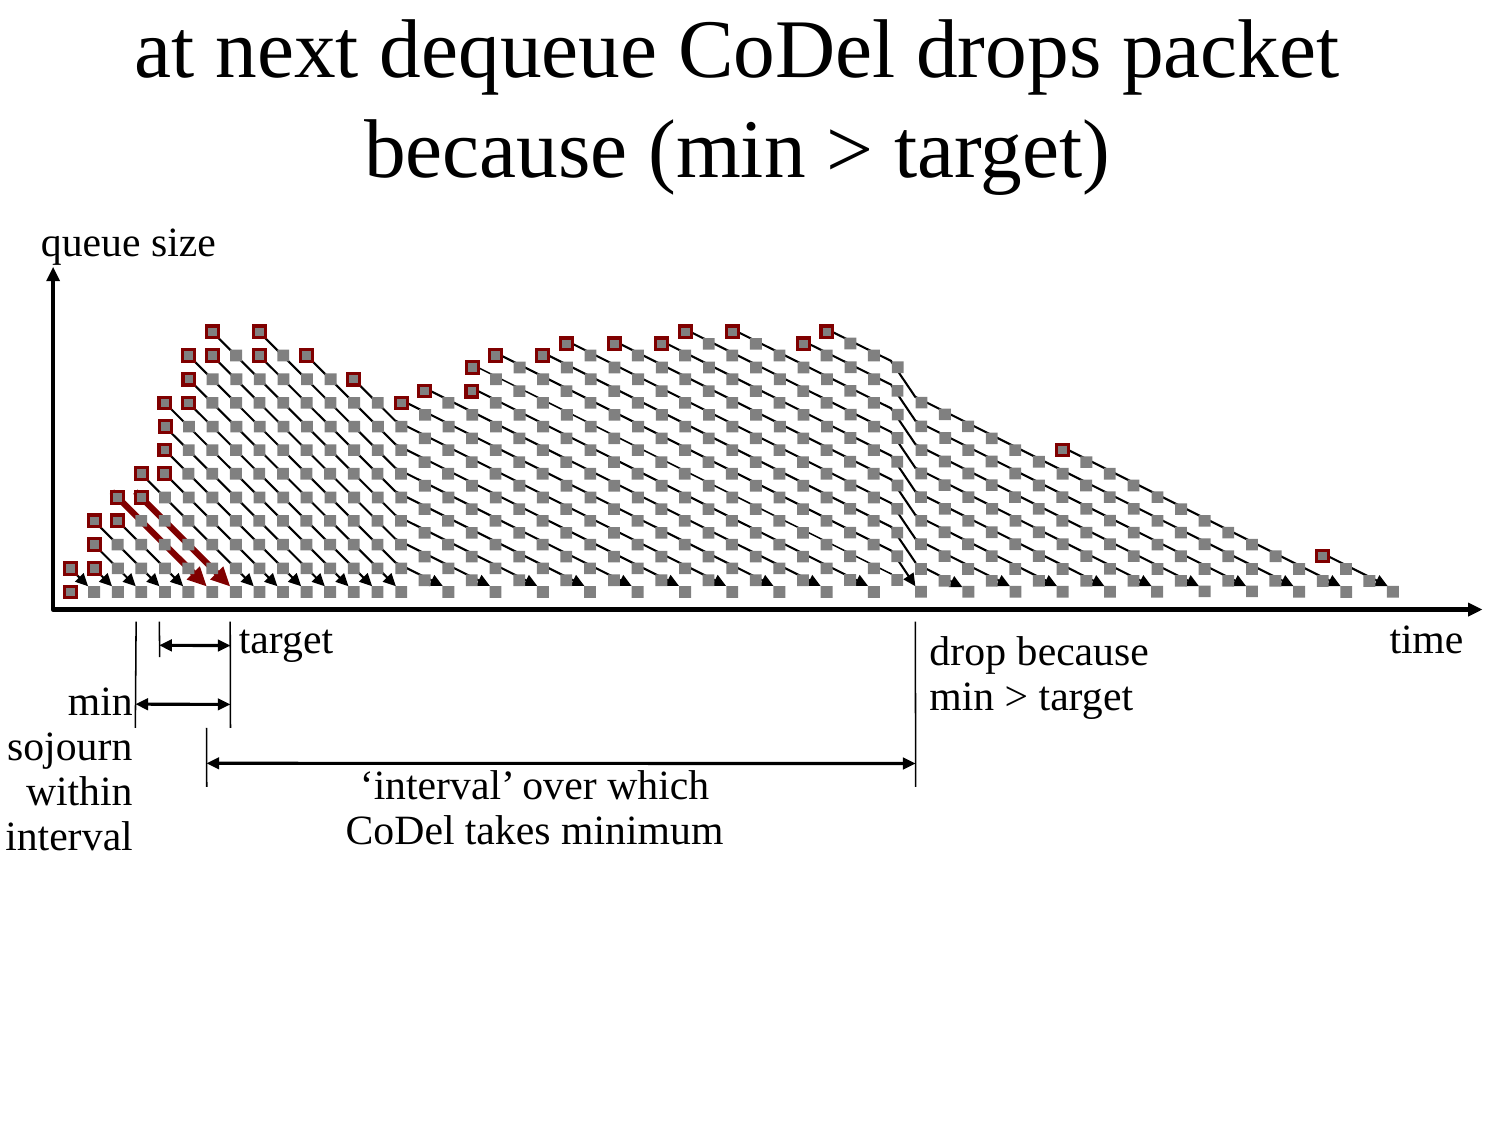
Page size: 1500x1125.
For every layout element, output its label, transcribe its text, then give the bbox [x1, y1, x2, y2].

text_box [465, 527, 478, 539]
text_box [1032, 575, 1045, 587]
text_box [277, 515, 289, 527]
text_box [608, 361, 621, 374]
text_box [490, 420, 502, 433]
text_box [301, 373, 313, 386]
text_box [395, 420, 408, 433]
text_box [773, 562, 786, 575]
text_box [277, 586, 289, 598]
text_box [891, 574, 904, 586]
text_box [513, 385, 526, 397]
text_box at next dequeue CoDel drops packet because (min > target) [100, 0, 1376, 188]
text_box [1056, 538, 1069, 551]
text_box [749, 479, 762, 492]
text_box [867, 586, 880, 598]
text_box [867, 444, 880, 456]
text_box [985, 575, 998, 587]
text_box [1056, 491, 1069, 503]
text_box [347, 562, 360, 575]
text_box [749, 432, 762, 445]
text_box [348, 397, 361, 409]
text_box [465, 574, 478, 587]
text_box [1222, 550, 1235, 563]
text_box [915, 396, 928, 409]
text_box [536, 467, 549, 480]
text_box [891, 550, 904, 563]
text_box [773, 444, 786, 456]
text_box [324, 491, 337, 504]
text_box [867, 467, 880, 480]
text_box [632, 420, 645, 433]
text_box [725, 538, 738, 551]
text_box [230, 420, 243, 433]
text_box [797, 432, 810, 445]
text_box [679, 444, 692, 456]
text_box [702, 574, 715, 587]
text_box [1056, 515, 1069, 527]
text_box [608, 574, 620, 587]
text_box [1056, 467, 1069, 480]
text_box [560, 361, 573, 374]
text_box [182, 397, 195, 409]
text_box [277, 420, 290, 433]
text_box [1009, 585, 1022, 598]
text_box [253, 586, 266, 598]
text_box [418, 456, 431, 468]
text_box [655, 479, 668, 492]
text_box [749, 456, 762, 468]
text_box [797, 550, 809, 563]
text_box [703, 409, 715, 421]
text_box [560, 550, 573, 563]
text_box [253, 467, 266, 480]
text_box [631, 515, 644, 527]
text_box [206, 538, 219, 551]
text_box [655, 385, 668, 397]
text_box [536, 538, 549, 551]
text_box [88, 586, 101, 598]
text_box [277, 467, 289, 480]
text_box [395, 562, 408, 575]
text_box [915, 420, 928, 433]
text_box [1104, 514, 1116, 527]
text_box [726, 373, 739, 386]
text_box [419, 409, 432, 421]
text_box [962, 563, 975, 575]
text_box [1386, 585, 1399, 598]
text_box [844, 432, 857, 444]
text_box [938, 575, 951, 587]
text_box [418, 385, 431, 397]
text_box [1293, 585, 1306, 598]
text_box [111, 586, 124, 598]
text_box [371, 586, 384, 598]
text_box [490, 373, 502, 386]
text_box [371, 515, 384, 527]
text_box [253, 444, 266, 456]
text_box [347, 515, 360, 527]
text_box [347, 538, 360, 551]
text_box [1009, 538, 1022, 551]
text_box [1009, 444, 1022, 456]
text_box [725, 515, 738, 527]
text_box [820, 562, 833, 575]
text_box [536, 562, 549, 575]
text_box [1032, 526, 1045, 539]
text_box [230, 397, 243, 409]
text_box [1151, 538, 1164, 551]
text_box [797, 385, 810, 397]
text_box [631, 349, 644, 362]
text_box [867, 349, 880, 362]
text_box [159, 444, 171, 456]
text_box [182, 349, 195, 362]
text_box [797, 479, 810, 492]
text_box [703, 361, 715, 374]
text_box [277, 562, 289, 575]
text_box [867, 562, 880, 575]
text_box [1056, 444, 1069, 456]
text_box [679, 349, 692, 362]
text_box [229, 562, 242, 575]
text_box [632, 373, 645, 386]
text_box [537, 373, 550, 386]
text_box [371, 467, 384, 480]
text_box [465, 550, 478, 563]
text_box [395, 586, 408, 598]
text_box [442, 420, 455, 433]
text_box [797, 409, 810, 421]
text_box [962, 444, 975, 456]
text_box [749, 550, 762, 563]
text_box [773, 586, 786, 598]
text_box [513, 479, 526, 492]
text_box [466, 432, 478, 445]
text_box [820, 349, 833, 362]
text_box [206, 373, 219, 386]
text_box [679, 586, 692, 598]
text_box [915, 563, 927, 575]
text_box [867, 491, 880, 504]
text_box [631, 444, 644, 456]
text_box [678, 538, 691, 551]
text_box [371, 562, 384, 575]
text_box [702, 432, 715, 445]
text_box [584, 373, 597, 386]
text_box [608, 456, 620, 468]
text_box [418, 503, 431, 515]
text_box [536, 397, 549, 409]
text_box [938, 526, 951, 539]
text_box [891, 479, 904, 492]
text_box [679, 491, 692, 504]
text_box [655, 361, 668, 374]
text_box [1363, 575, 1376, 587]
text_box [962, 515, 975, 527]
text_box [773, 538, 786, 551]
text_box [395, 444, 408, 456]
text_box [466, 361, 479, 374]
text_box [1222, 575, 1235, 587]
text_box [1103, 491, 1116, 503]
text_box [844, 574, 857, 586]
text_box [868, 373, 881, 386]
text_box [985, 432, 998, 445]
text_box [1080, 550, 1093, 562]
text_box [348, 444, 361, 456]
text_box [985, 550, 998, 562]
text_box [560, 385, 573, 397]
text_box [182, 562, 195, 575]
text_box [584, 467, 597, 480]
text_box [513, 361, 526, 374]
text_box [489, 491, 502, 504]
text_box [206, 349, 219, 362]
text_box [1198, 515, 1211, 527]
text_box [466, 479, 478, 492]
text_box [891, 503, 904, 515]
text_box [1009, 491, 1021, 503]
text_box [513, 409, 526, 421]
text_box [773, 420, 786, 433]
text_box [206, 467, 219, 480]
text_box [206, 397, 219, 409]
text_box [489, 467, 502, 480]
text_box [986, 503, 999, 515]
text_box [253, 349, 266, 362]
text_box [915, 444, 928, 456]
text_box [560, 574, 573, 587]
text_box [985, 479, 998, 491]
text_box [229, 586, 242, 598]
text_box [915, 538, 927, 551]
text_box [1316, 550, 1329, 562]
text_box [1246, 538, 1258, 551]
text_box target [224, 609, 348, 671]
text_box [844, 408, 857, 421]
text_box [1151, 515, 1164, 527]
text_box [725, 467, 738, 480]
text_box [442, 397, 455, 409]
text_box [655, 503, 668, 515]
text_box [655, 456, 668, 468]
text_box [608, 479, 621, 492]
text_box [844, 479, 857, 492]
text_box [206, 420, 219, 433]
text_box [489, 586, 502, 598]
text_box [206, 491, 219, 504]
text_box [608, 385, 621, 397]
text_box [726, 326, 739, 338]
text_box [608, 503, 620, 515]
text_box [418, 432, 431, 445]
text_box [867, 515, 880, 527]
text_box [560, 409, 573, 421]
text_box [513, 574, 526, 587]
text_box [844, 455, 857, 468]
text_box [821, 373, 833, 386]
text_box [773, 397, 786, 409]
text_box [159, 397, 171, 409]
text_box [844, 550, 857, 563]
text_box [702, 527, 715, 539]
text_box [820, 444, 833, 456]
text_box [442, 444, 455, 456]
text_box [608, 338, 621, 350]
text_box [135, 562, 148, 575]
text_box [277, 349, 290, 362]
text_box [347, 467, 360, 480]
text_box [1127, 503, 1140, 515]
text_box [820, 515, 833, 527]
text_box [1032, 479, 1045, 492]
text_box [489, 515, 502, 527]
text_box [891, 526, 904, 539]
text_box [938, 408, 951, 421]
text_box [324, 420, 337, 433]
text_box [631, 491, 644, 504]
text_box [1127, 550, 1140, 562]
text_box [726, 349, 739, 362]
text_box [277, 444, 290, 456]
text_box [631, 538, 644, 551]
text_box [230, 444, 243, 456]
text_box [1103, 467, 1116, 480]
text_box [560, 479, 573, 492]
text_box [749, 527, 762, 539]
text_box [584, 491, 597, 504]
text_box [938, 550, 951, 562]
text_box [88, 538, 101, 551]
text_box [655, 550, 668, 563]
text_box [1222, 526, 1235, 539]
text_box [702, 456, 715, 468]
text_box [371, 397, 384, 409]
text_box [1175, 503, 1188, 515]
text_box [253, 562, 266, 575]
text_box [158, 515, 171, 527]
text_box [631, 467, 644, 480]
text_box [1316, 575, 1329, 587]
text_box [206, 586, 219, 598]
text_box [324, 538, 337, 551]
text_box [300, 349, 313, 362]
text_box [277, 373, 290, 386]
text_box [513, 550, 526, 563]
text_box [702, 338, 715, 350]
text_box [749, 385, 762, 397]
text_box [513, 456, 526, 468]
text_box [1104, 585, 1116, 598]
text_box [584, 586, 596, 598]
text_box [844, 503, 857, 515]
text_box [750, 409, 763, 421]
text_box [584, 515, 597, 527]
text_box [891, 432, 904, 444]
text_box [442, 515, 455, 527]
text_box [560, 503, 573, 515]
text_box [300, 491, 313, 504]
text_box [135, 515, 148, 527]
text_box [277, 491, 290, 504]
text_box [348, 420, 361, 433]
text_box [159, 491, 171, 504]
text_box [301, 420, 313, 433]
text_box [536, 515, 549, 527]
text_box [395, 491, 408, 504]
text_box [347, 373, 360, 386]
text_box [631, 586, 644, 598]
text_box [821, 420, 833, 433]
text_box [726, 397, 739, 409]
text_box [300, 538, 313, 551]
text_box [206, 444, 219, 456]
text_box [844, 526, 857, 539]
text_box [183, 420, 195, 433]
text_box [1246, 585, 1258, 598]
text_box [1198, 538, 1211, 551]
text_box [182, 538, 195, 551]
text_box [797, 527, 809, 539]
text_box [773, 467, 786, 480]
text_box [465, 456, 478, 468]
text_box [702, 550, 715, 563]
text_box [111, 515, 124, 527]
text_box [159, 586, 171, 598]
text_box [395, 515, 407, 527]
text_box [560, 432, 573, 445]
text_box [324, 515, 337, 527]
text_box [867, 538, 880, 551]
text_box [1056, 563, 1069, 575]
text_box [655, 432, 668, 445]
text_box [915, 467, 928, 480]
text_box [371, 491, 384, 504]
text_box [64, 562, 77, 575]
text_box [206, 515, 219, 527]
text_box [277, 397, 290, 409]
text_box [1340, 563, 1352, 575]
text_box [655, 409, 668, 421]
text_box [750, 361, 763, 374]
text_box [230, 491, 243, 504]
text_box [797, 456, 809, 468]
text_box [489, 444, 502, 456]
text_box [584, 444, 597, 456]
text_box [1009, 563, 1022, 575]
text_box [797, 503, 809, 515]
text_box [631, 562, 644, 575]
text_box [230, 373, 243, 386]
text_box [513, 503, 526, 515]
text_box [324, 586, 337, 598]
text_box [300, 467, 313, 480]
text_box [820, 491, 833, 504]
text_box [442, 491, 455, 504]
text_box [489, 562, 502, 575]
text_box [679, 326, 692, 338]
text_box [1080, 503, 1093, 515]
text_box [395, 538, 407, 551]
text_box [679, 397, 692, 409]
text_box [111, 491, 124, 504]
text_box [64, 586, 77, 598]
text_box [536, 444, 549, 456]
text_box [679, 420, 692, 433]
text_box [773, 515, 786, 527]
text_box [962, 420, 975, 433]
text_box [324, 444, 337, 456]
text_box [678, 467, 691, 480]
text_box [726, 420, 739, 433]
text_box [300, 562, 313, 575]
text_box [537, 420, 550, 433]
text_box min sojourn within interval [0, 672, 148, 868]
text_box [489, 349, 502, 362]
text_box [182, 586, 195, 598]
text_box [655, 527, 668, 539]
text_box [229, 467, 242, 480]
text_box [678, 515, 691, 527]
text_box [655, 338, 668, 350]
text_box [324, 373, 337, 386]
text_box [88, 562, 101, 575]
text_box [111, 562, 124, 575]
text_box drop because min > target [914, 621, 1164, 728]
text_box [820, 586, 833, 598]
text_box [324, 467, 337, 480]
text_box [938, 455, 951, 468]
text_box [797, 338, 810, 350]
text_box [938, 503, 951, 515]
text_box [1151, 585, 1164, 598]
text_box [868, 420, 881, 433]
text_box [159, 562, 171, 575]
text_box [300, 515, 313, 527]
text_box [1174, 575, 1187, 587]
text_box [891, 455, 904, 468]
text_box [608, 550, 620, 563]
text_box [608, 409, 621, 421]
text_box [1127, 575, 1140, 587]
text_box [253, 538, 266, 551]
text_box [773, 349, 786, 362]
text_box [749, 338, 762, 350]
text_box [702, 385, 715, 397]
text_box [536, 491, 549, 504]
text_box [1056, 585, 1069, 598]
text_box [1127, 526, 1140, 539]
text_box [985, 526, 998, 539]
text_box [584, 397, 597, 409]
text_box [560, 338, 573, 350]
text_box [135, 467, 148, 480]
text_box [513, 527, 526, 539]
text_box [253, 373, 266, 386]
text_box [584, 349, 597, 362]
text_box [277, 538, 289, 551]
text_box [135, 538, 148, 551]
text_box [962, 491, 975, 503]
text_box [655, 574, 668, 587]
text_box [584, 420, 597, 433]
text_box [183, 373, 195, 386]
text_box [1269, 550, 1282, 563]
text_box [1174, 550, 1187, 563]
text_box [442, 467, 455, 480]
text_box [300, 444, 313, 456]
text_box [372, 420, 384, 433]
text_box [608, 432, 621, 445]
text_box [1104, 538, 1116, 551]
text_box [229, 538, 242, 551]
text_box queue size [26, 207, 231, 274]
text_box [253, 491, 266, 504]
text_box [253, 326, 266, 338]
text_box [1080, 479, 1093, 492]
text_box [442, 562, 455, 575]
text_box [749, 574, 762, 587]
text_box [253, 397, 266, 409]
text_box [1198, 563, 1211, 575]
text_box [158, 467, 171, 480]
text_box [962, 467, 975, 480]
text_box [891, 408, 904, 421]
text_box [726, 444, 739, 456]
text_box [1080, 575, 1093, 587]
text_box [536, 586, 549, 598]
text_box [608, 527, 620, 539]
text_box [1009, 467, 1022, 480]
text_box [891, 385, 904, 397]
text_box [797, 574, 809, 587]
text_box [466, 385, 478, 397]
text_box [1032, 455, 1045, 468]
text_box [797, 361, 810, 374]
text_box [773, 491, 786, 504]
text_box [230, 349, 243, 362]
text_box [679, 373, 692, 386]
text_box [536, 349, 549, 362]
text_box [962, 585, 975, 598]
text_box [938, 479, 951, 491]
text_box [962, 538, 975, 551]
text_box [253, 420, 266, 433]
text_box [442, 538, 455, 551]
text_box [1293, 563, 1306, 575]
text_box [1009, 515, 1022, 527]
text_box [1246, 563, 1258, 575]
text_box [844, 337, 857, 350]
text_box [348, 491, 361, 504]
text_box [726, 491, 739, 504]
text_box [915, 515, 928, 527]
text_box [111, 538, 124, 551]
text_box [584, 538, 597, 551]
text_box [702, 479, 715, 492]
text_box [1104, 563, 1116, 575]
text_box [418, 479, 431, 492]
text_box [324, 397, 337, 409]
text_box ‘interval’ over which CoDel takes minimum [330, 755, 739, 861]
text_box [135, 586, 148, 598]
text_box [773, 373, 786, 386]
text_box [465, 503, 478, 515]
text_box [418, 574, 431, 587]
text_box [442, 586, 455, 598]
text_box [844, 361, 857, 374]
text_box [1198, 585, 1211, 598]
text_box [300, 397, 313, 409]
text_box [1151, 491, 1164, 503]
text_box [135, 491, 148, 504]
text_box [253, 515, 266, 527]
text_box [1151, 563, 1164, 575]
text_box [985, 455, 998, 468]
text_box [560, 456, 573, 468]
text_box [584, 562, 596, 575]
text_box [206, 562, 219, 575]
text_box [1174, 526, 1187, 539]
text_box [324, 562, 337, 575]
text_box [395, 397, 408, 409]
text_box [1127, 479, 1140, 492]
text_box [702, 503, 715, 515]
text_box [1340, 586, 1353, 598]
text_box [915, 585, 927, 598]
text_box [1080, 526, 1093, 539]
text_box [395, 467, 407, 480]
text_box [418, 550, 431, 563]
text_box [489, 397, 502, 409]
text_box [371, 538, 384, 551]
text_box [182, 444, 195, 456]
text_box [182, 467, 195, 480]
text_box [1080, 456, 1093, 468]
text_box [206, 326, 219, 338]
text_box [88, 515, 101, 527]
text_box [182, 515, 195, 527]
text_box [466, 409, 479, 421]
text_box [1032, 550, 1045, 562]
text_box [371, 444, 384, 456]
text_box [229, 515, 242, 527]
text_box [820, 467, 833, 480]
text_box [1269, 575, 1282, 587]
text_box [891, 361, 904, 374]
text_box [939, 432, 952, 444]
text_box [418, 527, 431, 539]
text_box [347, 586, 360, 598]
text_box [726, 586, 739, 598]
text_box [159, 420, 172, 433]
text_box [915, 491, 927, 503]
text_box [513, 432, 526, 445]
text_box [820, 538, 833, 551]
text_box [749, 503, 762, 515]
text_box time [1374, 603, 1479, 670]
text_box [182, 491, 195, 504]
text_box [821, 326, 833, 338]
text_box [726, 562, 739, 575]
text_box [679, 562, 692, 575]
text_box [867, 397, 880, 409]
text_box [489, 538, 502, 551]
text_box [1032, 503, 1045, 515]
text_box [820, 397, 833, 409]
text_box [158, 538, 171, 551]
text_box [631, 397, 644, 409]
text_box [560, 527, 573, 539]
text_box [300, 586, 313, 598]
text_box [844, 385, 857, 397]
